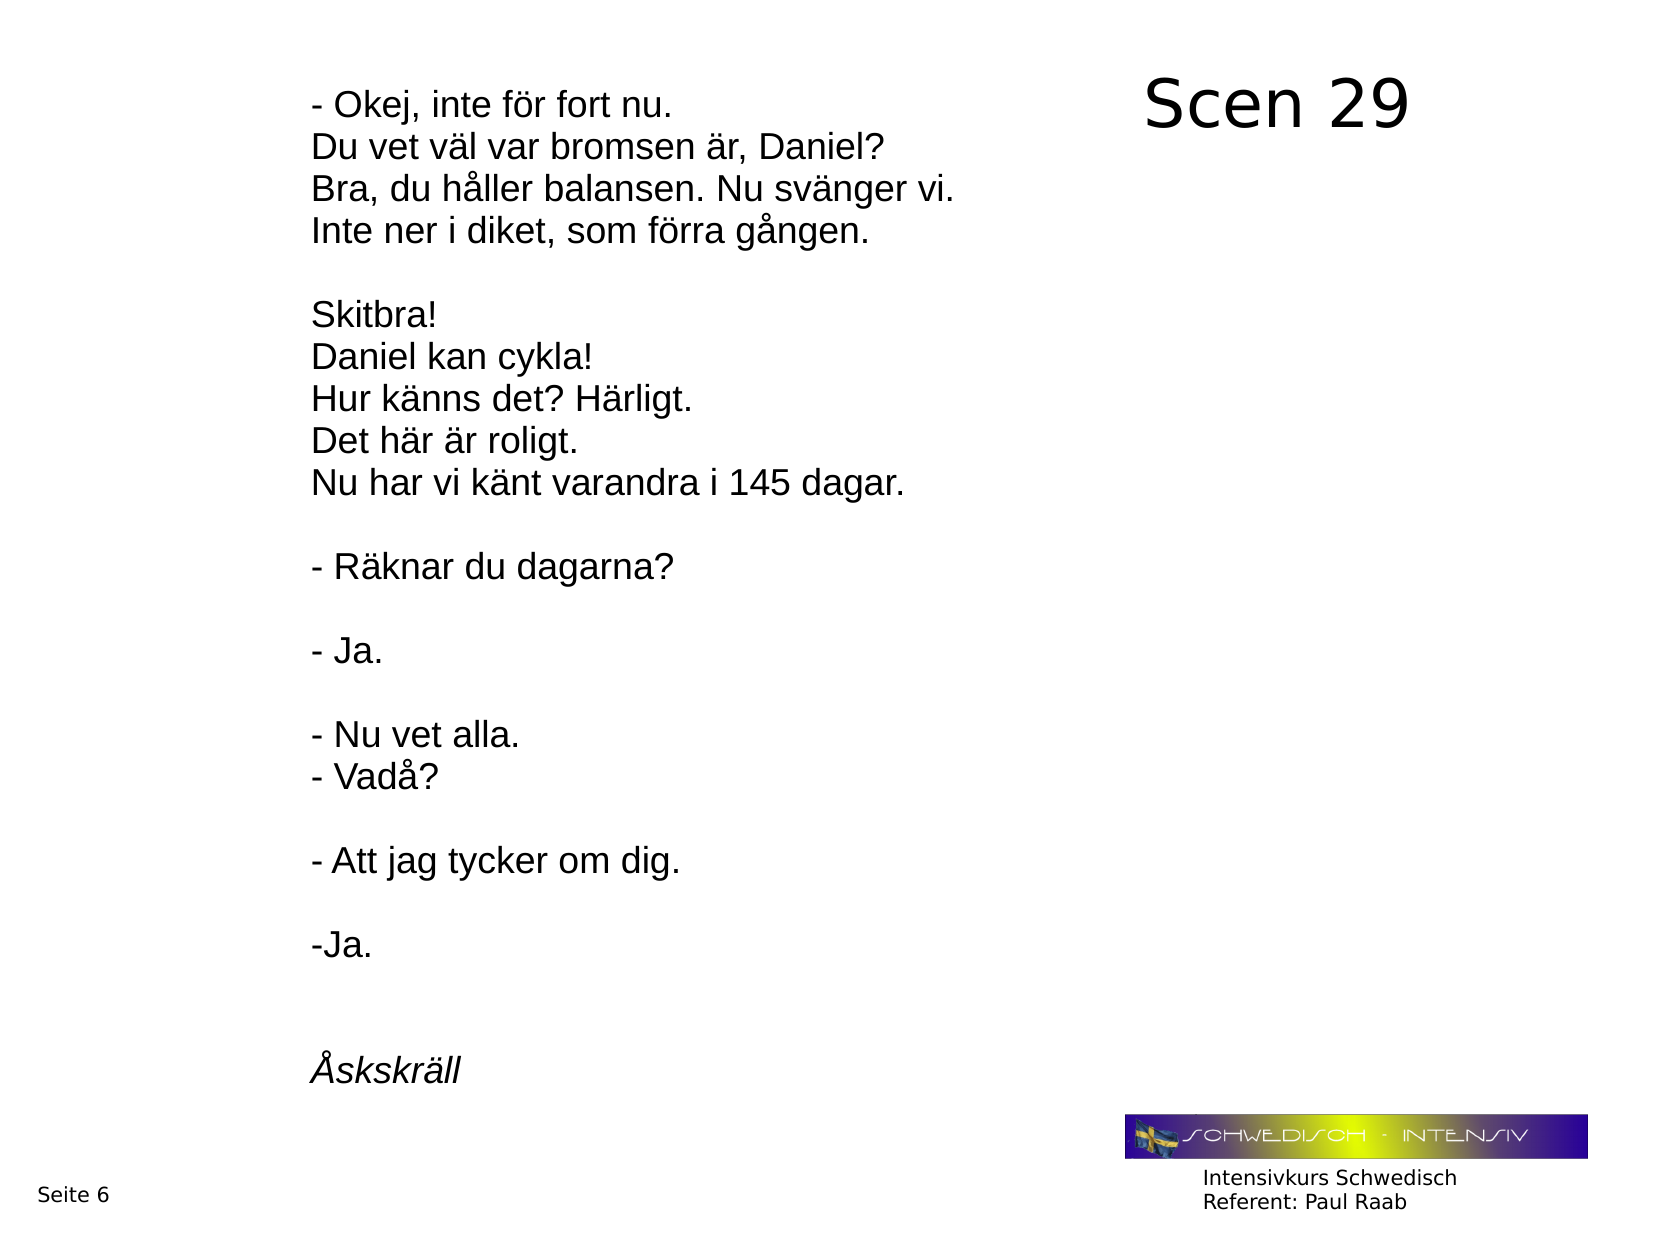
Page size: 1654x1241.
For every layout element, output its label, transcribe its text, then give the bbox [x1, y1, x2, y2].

text_box Scen 29 [1107, 58, 1443, 151]
text_box - Okej, inte för fort nu. Du vet väl var bromsen är, Daniel? Bra, du håller balansen. Nu svänger vi. Inte ner i diket, som förra gången. Skitbra! Daniel kan cykla! Hur känns det? Härligt. Det här är roligt. Nu har vi känt varandra i 145 dagar. - Räknar du dagarna? - Ja. - Nu vet alla. - Vadå? - Att jag tycker om dig. -Ja. Åskskräll [296, 76, 972, 1141]
picture [1125, 1114, 1588, 1159]
